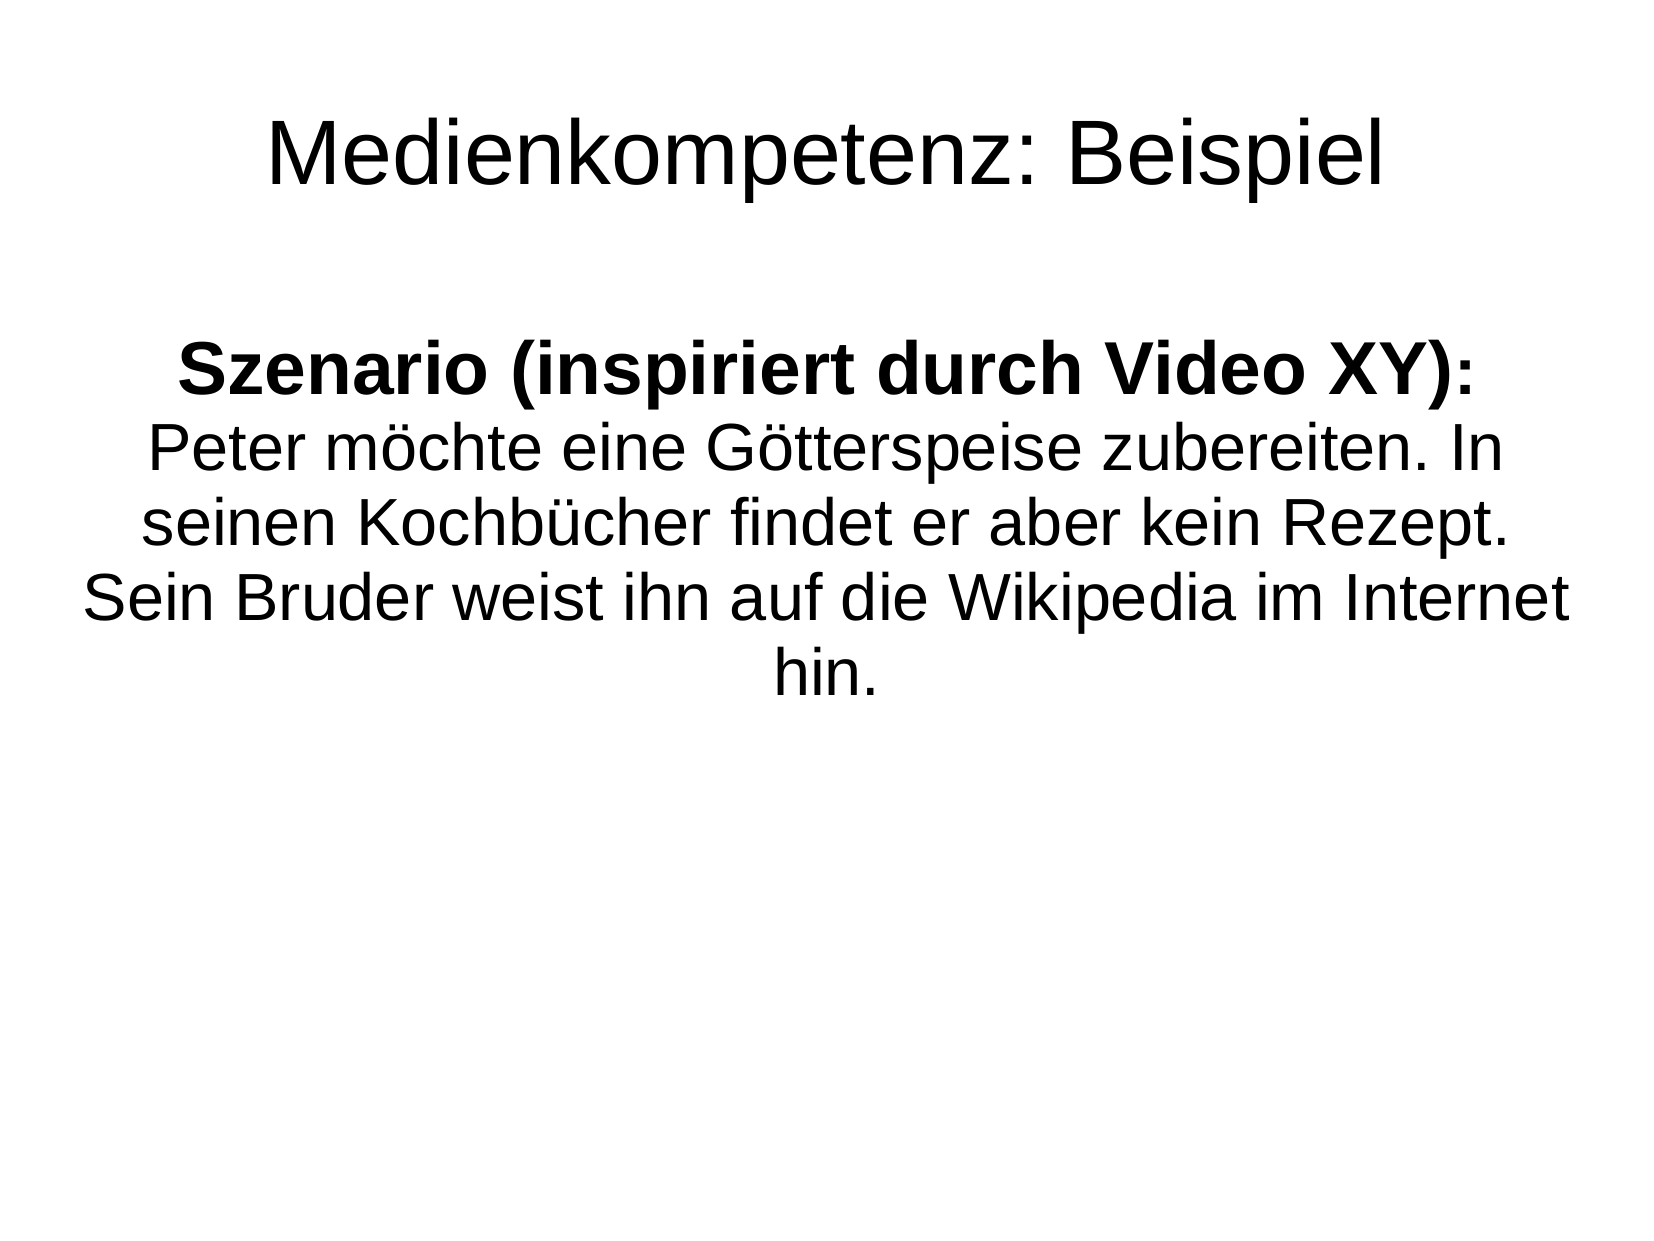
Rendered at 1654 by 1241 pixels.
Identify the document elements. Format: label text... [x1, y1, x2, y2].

subtitle Szenario (inspiriert durch Video XY): Peter möchte eine Götterspeise zubereiten. In seinen Kochbücher findet er aber kein Rezept. Sein Bruder weist ihn auf die Wikipedia im Internet hin. [82, 297, 1571, 739]
title Medienkompetenz: Beispiel [82, 56, 1571, 250]
